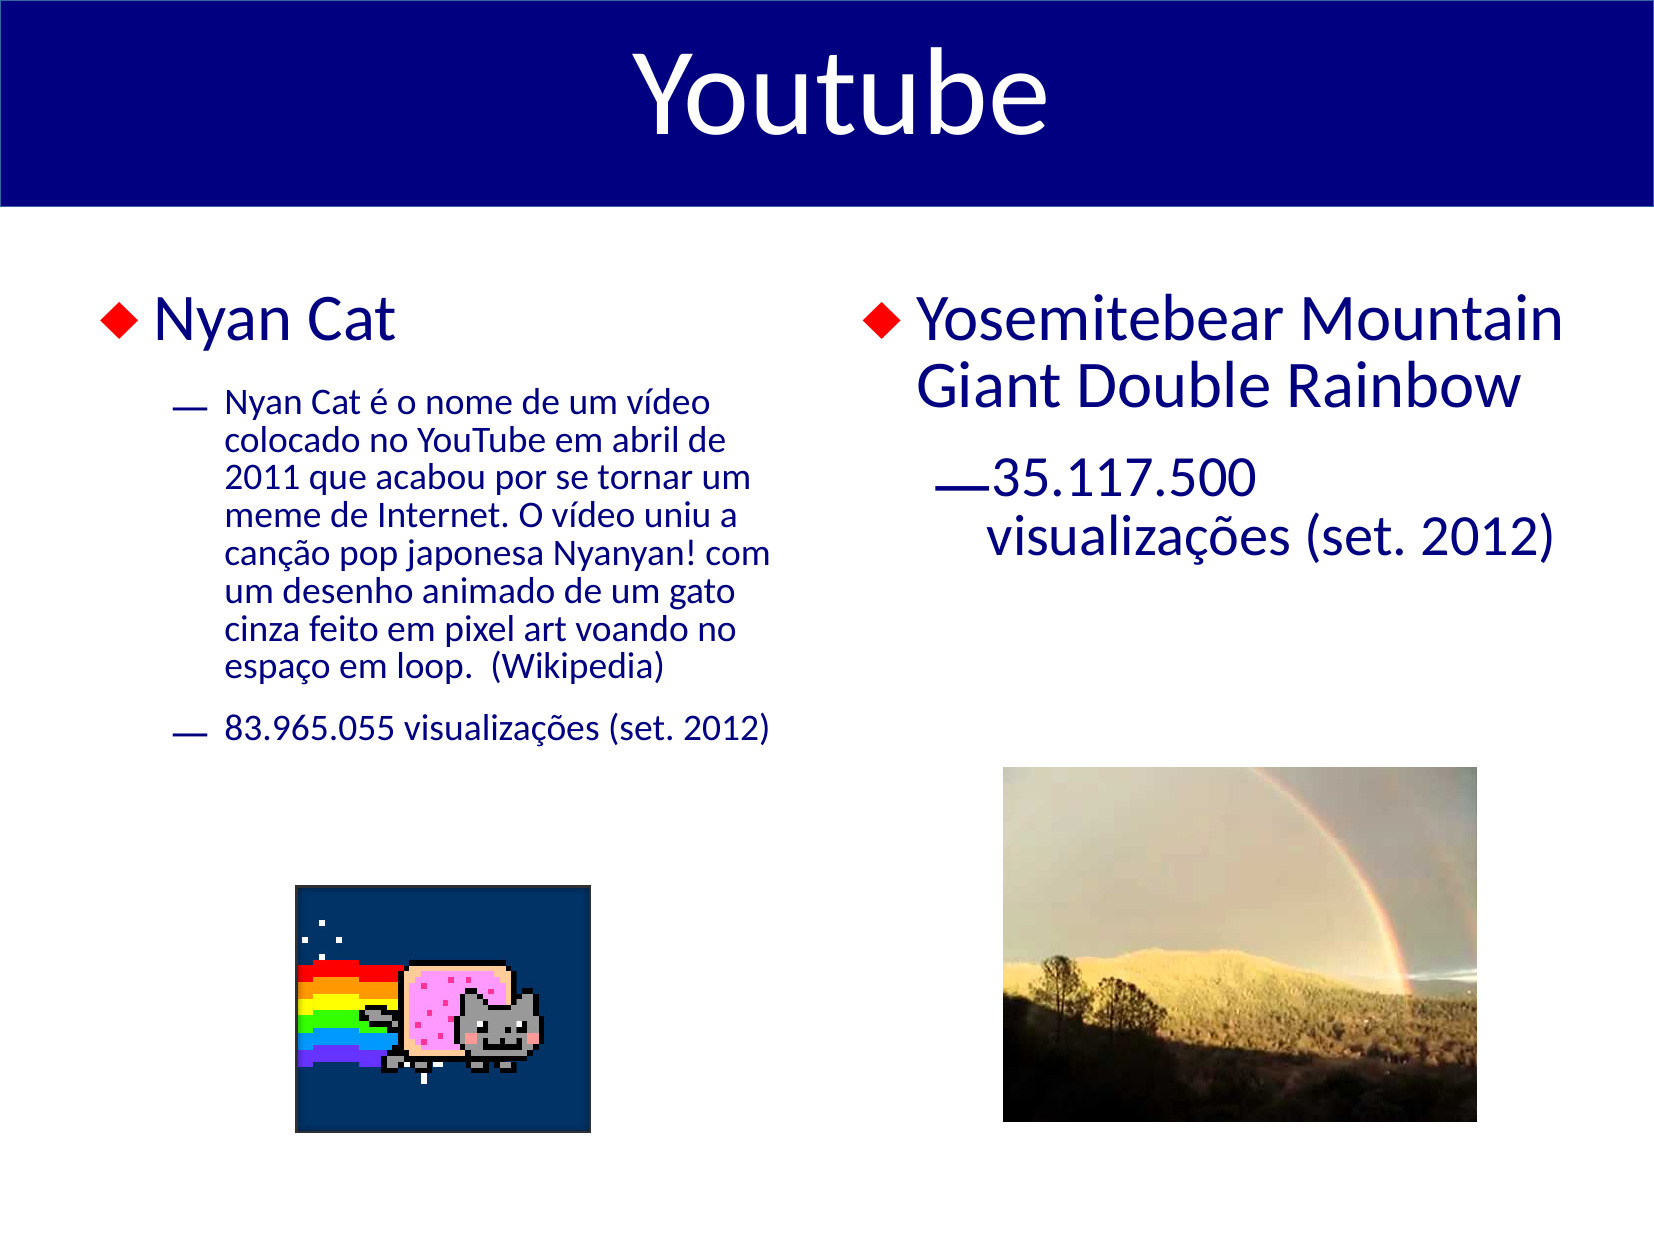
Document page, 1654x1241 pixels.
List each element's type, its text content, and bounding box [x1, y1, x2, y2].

list Yosemitebear Mountain Giant Double Rainbow 35.117.500 visualizações (set. 2012) [845, 290, 1572, 1109]
picture [1003, 767, 1477, 1123]
list Nyan Cat Nyan Cat é o nome de um vídeo colocado no YouTube em abril de 2011 que acabou por se tornar um meme de Internet. O vídeo uniu a canção pop japonesa Nyanyan! com um desenho animado de um gato cinza feito em pixel art voando no espaço em loop. (Wikipedia) 83.965.055 visualizações (set. 2012) [82, 290, 809, 1109]
title Youtube [0, 0, 1654, 207]
picture [295, 885, 591, 1133]
